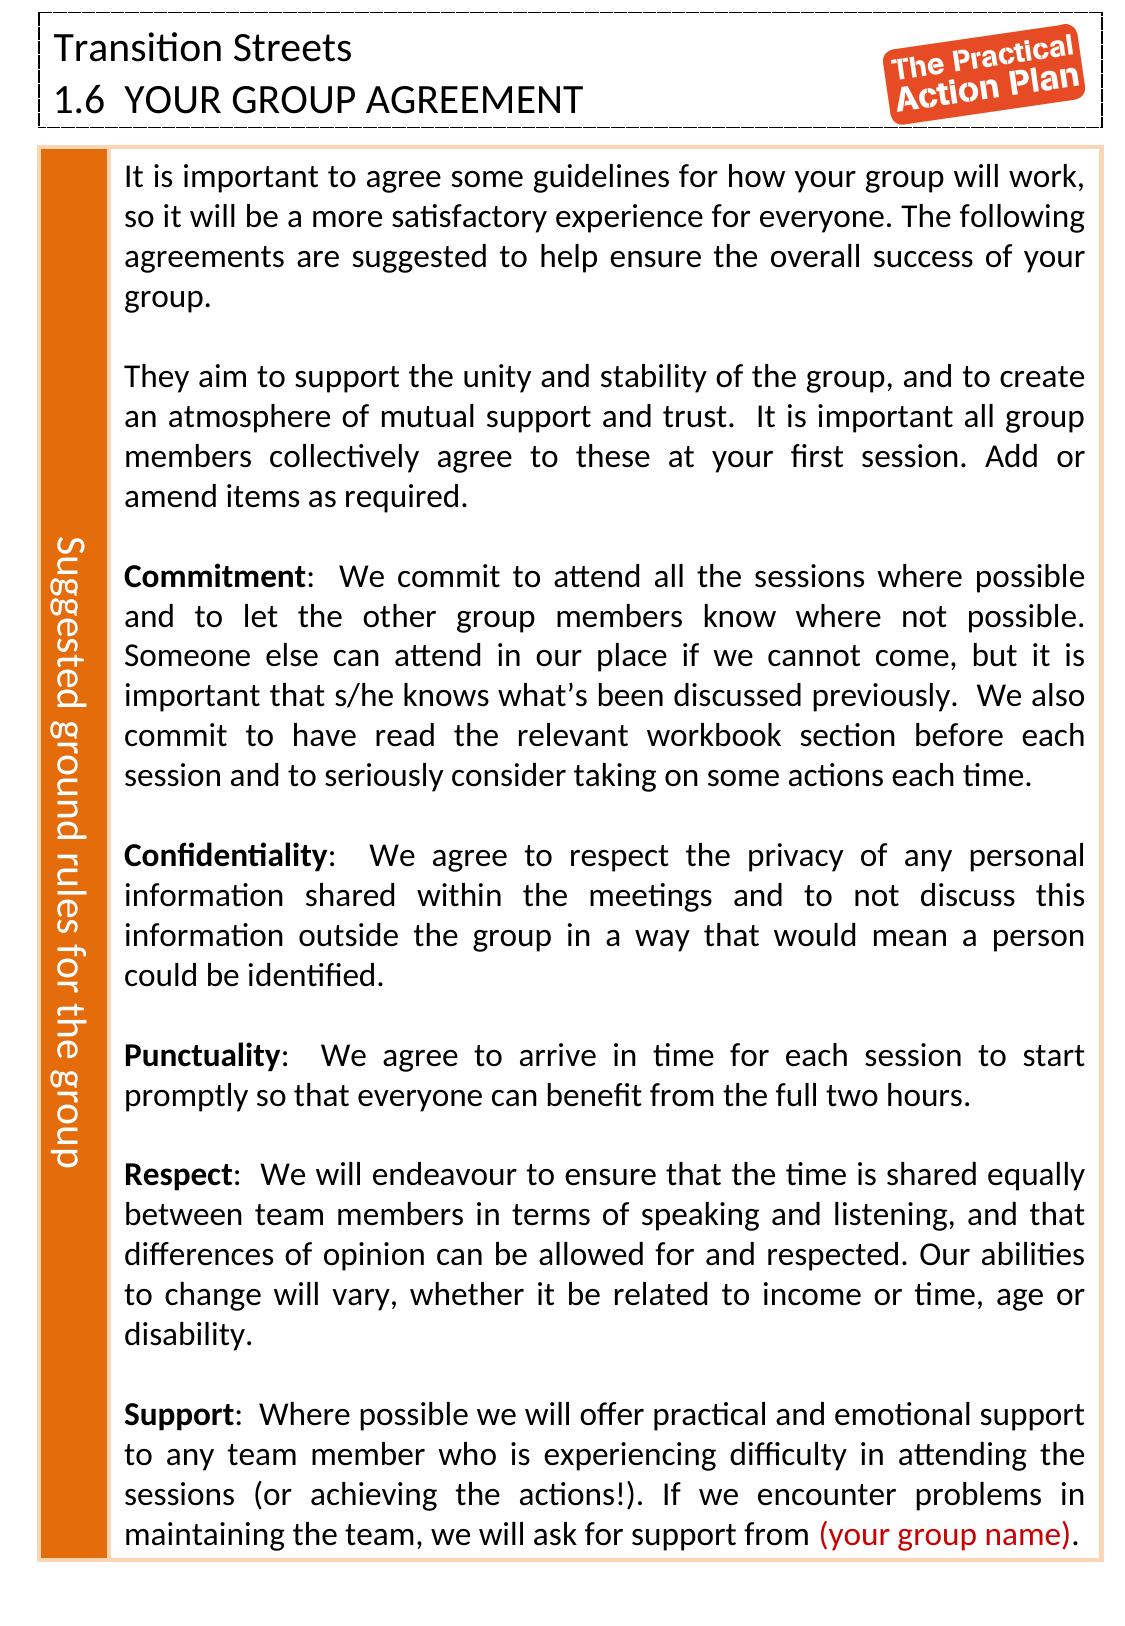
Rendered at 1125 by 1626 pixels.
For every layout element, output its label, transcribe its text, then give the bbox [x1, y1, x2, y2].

text_box It is important to agree some guidelines for how your group will work, so it will be a more satisfactory experience for everyone. The following agreements are suggested to help ensure the overall success of your group. They aim to support the unity and stability of the group, and to create an atmosphere of mutual support and trust. It is important all group members collectively agree to these at your first session. Add or amend items as required. Commitment: We commit to attend all the sessions where possible and to let the other group members know where not possible. Someone else can attend in our place if we cannot come, but it is important that s/he knows what’s been discussed previously. We also commit to have read the relevant workbook section before each session and to seriously consider taking on some actions each time. Confidentiality: We agree to respect the privacy of any personal information shared within the meetings and to not discuss this information outside the group in a way that would mean a person could be identified. Punctuality: We agree to arrive in time for each session to start promptly so that everyone can benefit from the full two hours. Respect: We will endeavour to ensure that the time is shared equally between team members in terms of speaking and listening, and that differences of opinion can be allowed for and respected. Our abilities to change will vary, whether it be related to income or time, age or disability. Support: Where possible we will offer practical and emotional support to any team member who is experiencing difficulty in attending the sessions (or achieving the actions!). If we encounter problems in maintaining the team, we will ask for support from (your group name). [110, 146, 1102, 1560]
picture [870, 24, 1102, 128]
text_box Suggested ground rules for the group [38, 146, 110, 1560]
text_box 1.6 YOUR GROUP AGREEMENT [28, 64, 666, 129]
